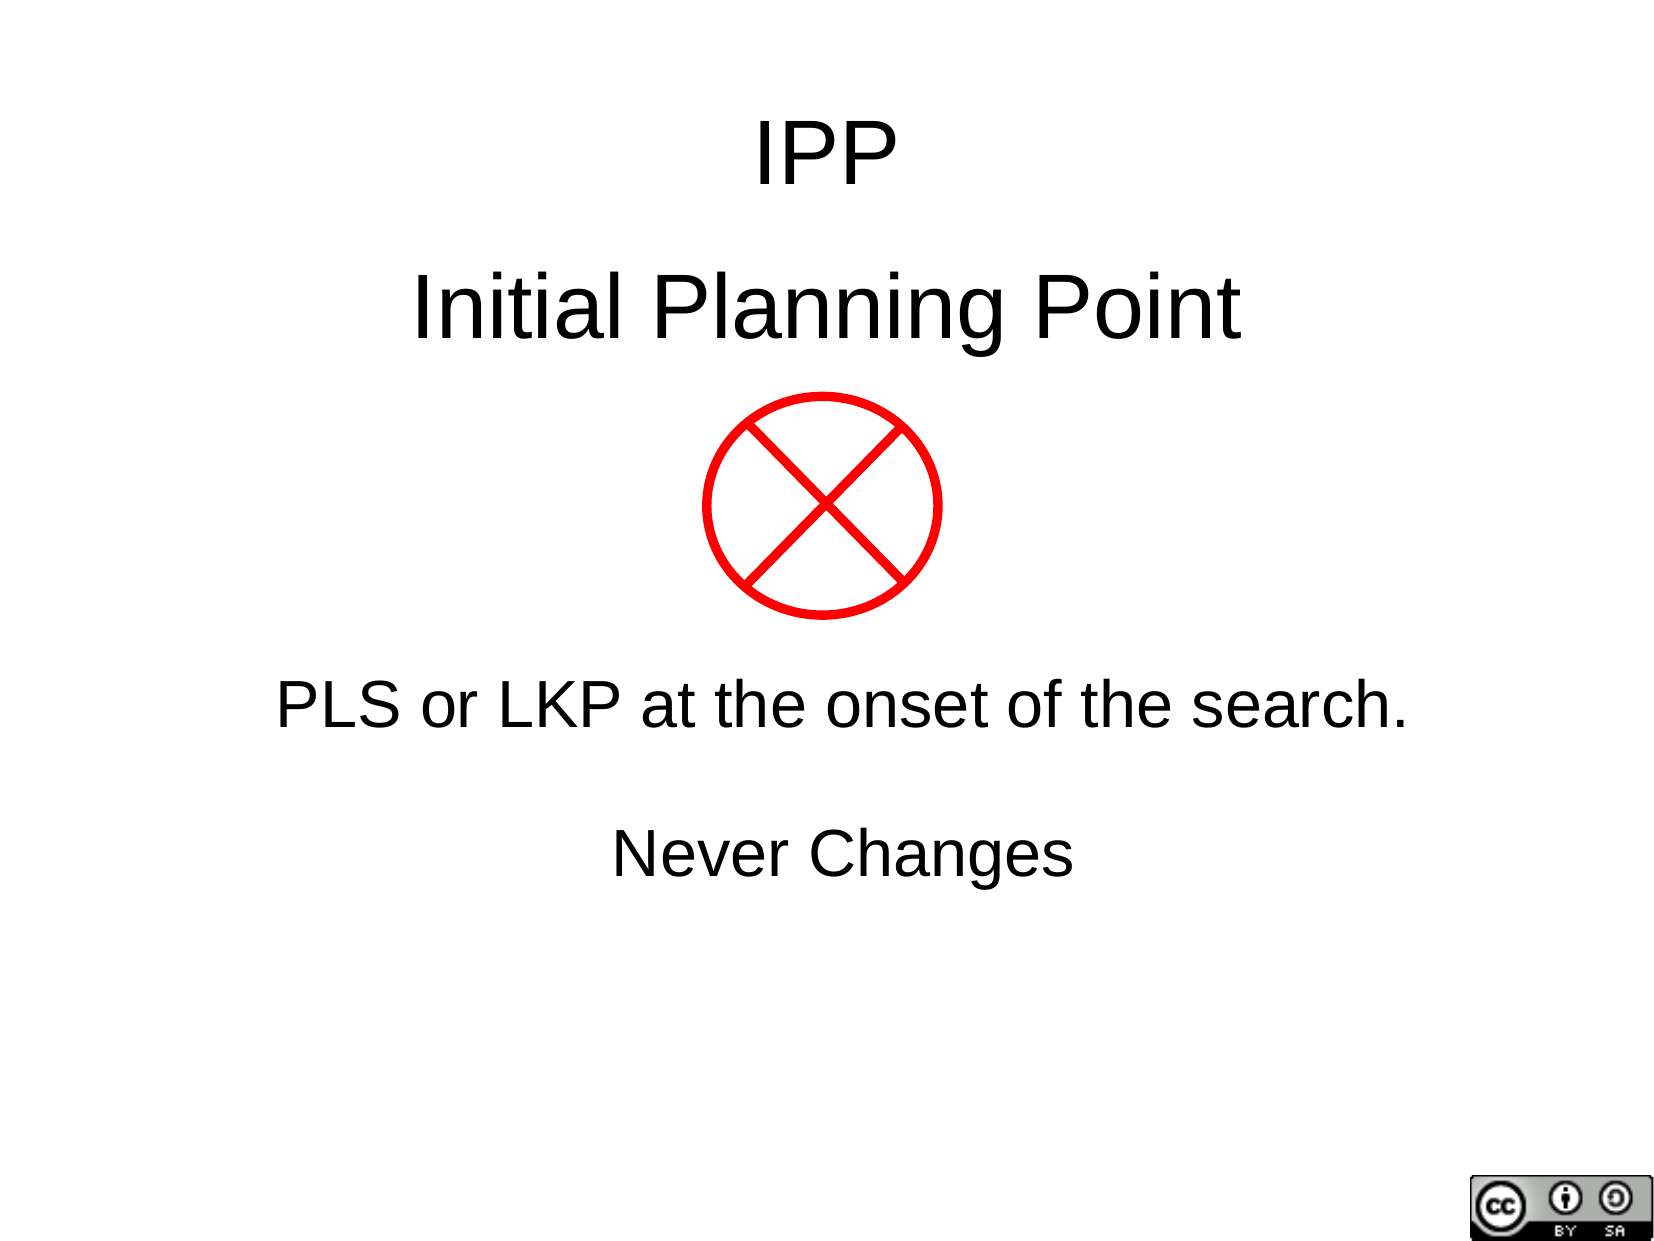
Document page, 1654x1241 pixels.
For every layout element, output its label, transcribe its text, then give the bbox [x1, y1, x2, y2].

picture [1470, 1175, 1654, 1241]
title Initial Planning Point [82, 202, 1571, 411]
title IPP [82, 49, 1571, 202]
picture [701, 390, 944, 621]
subtitle PLS or LKP at the onset of the search. Never Changes [99, 419, 1588, 1139]
